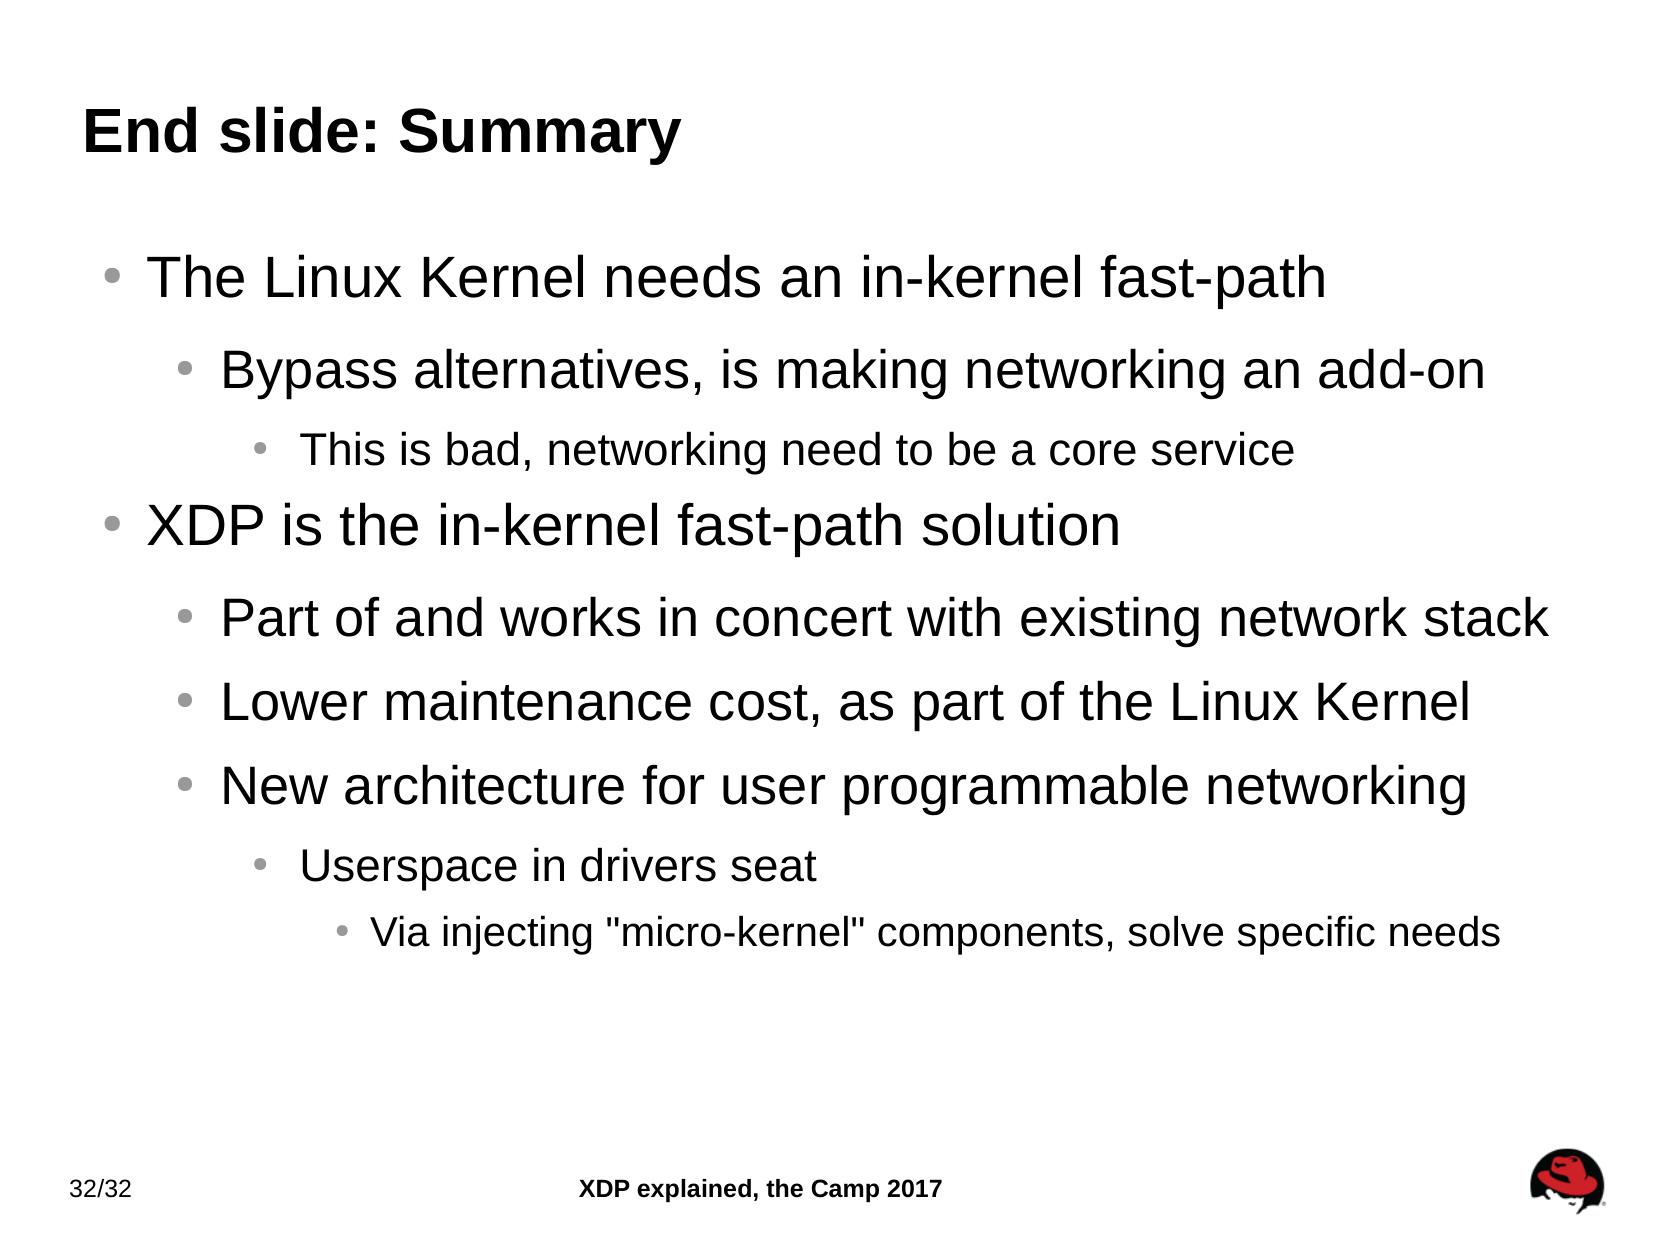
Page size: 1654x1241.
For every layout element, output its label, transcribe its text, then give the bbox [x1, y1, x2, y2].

picture [1529, 1146, 1612, 1224]
list The Linux Kernel needs an in-kernel fast-path Bypass alternatives, is making networking an add-on This is bad, networking need to be a core service XDP is the in-kernel fast-path solution Part of and works in concert with existing network stack Lower maintenance cost, as part of the Linux Kernel New architecture for user programmable networking Userspace in drivers seat Via injecting "micro-kernel" components, solve specific needs [86, 244, 1575, 1039]
title End slide: Summary [82, 37, 1571, 226]
